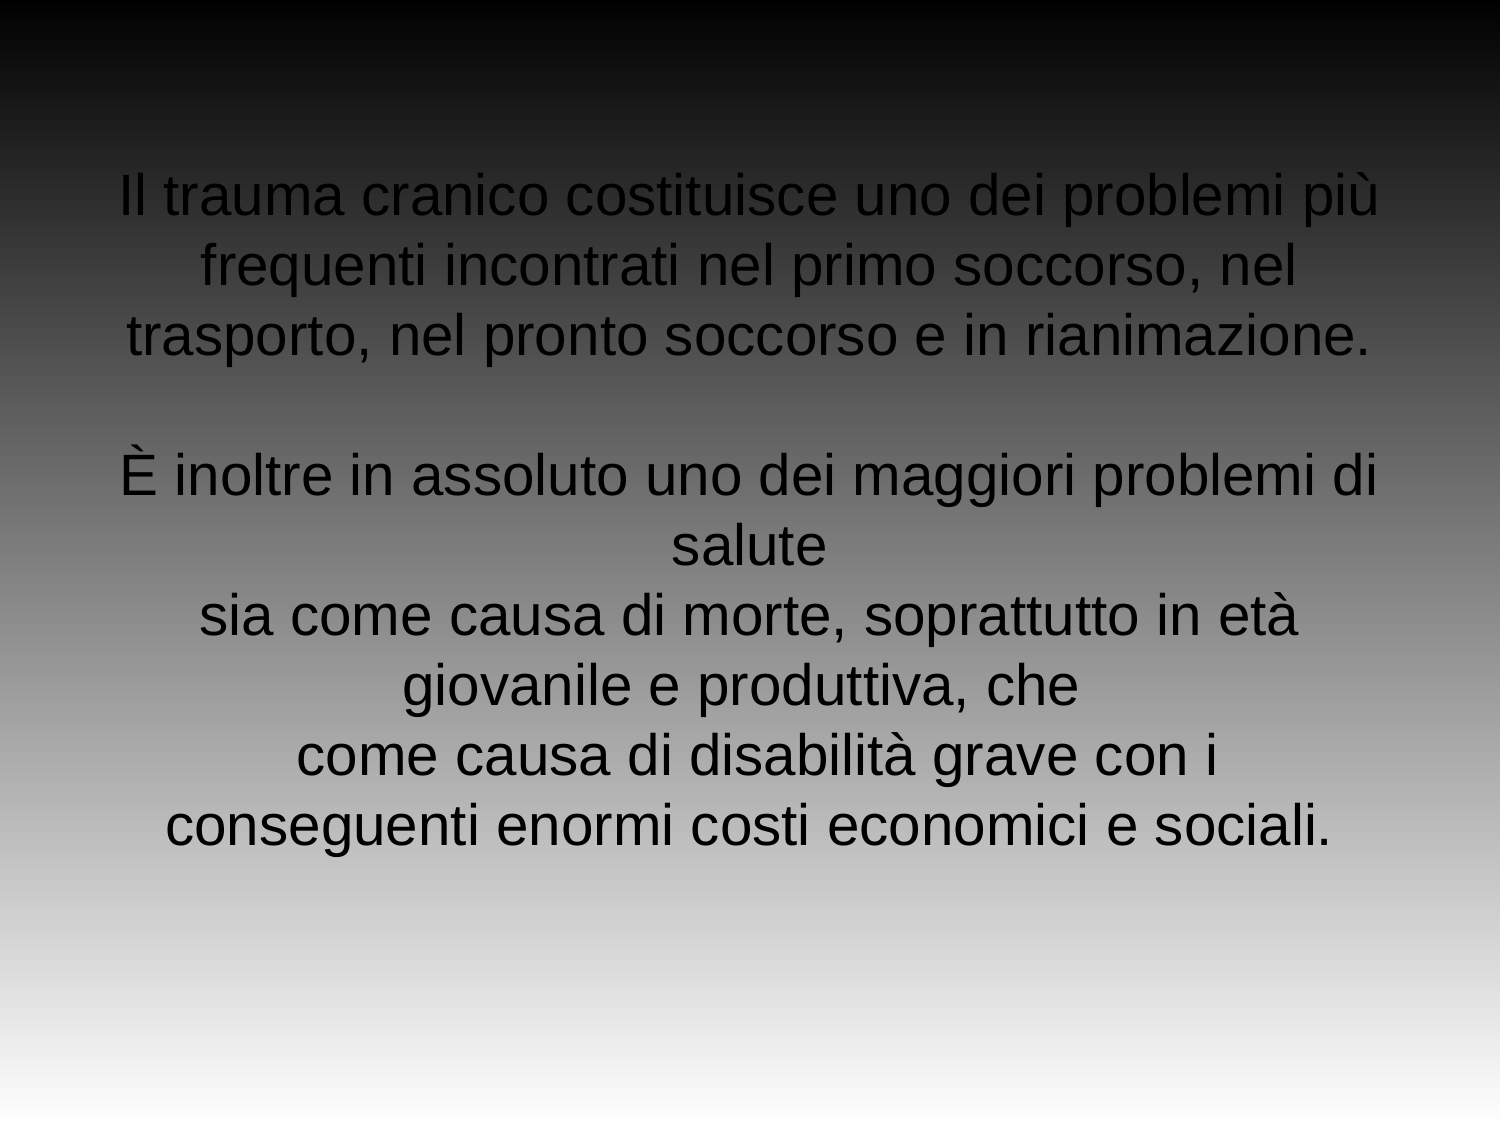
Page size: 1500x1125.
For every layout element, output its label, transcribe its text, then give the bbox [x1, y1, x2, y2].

title Il trauma cranico costituisce uno dei problemi più frequenti incontrati nel primo soccorso, nel trasporto, nel pronto soccorso e in rianimazione. È inoltre in assoluto uno dei maggiori problemi di salute sia come causa di morte, soprattutto in età giovanile e produttiva, che come causa di disabilità grave con i conseguenti enormi costi economici e sociali. [99, 149, 1400, 963]
